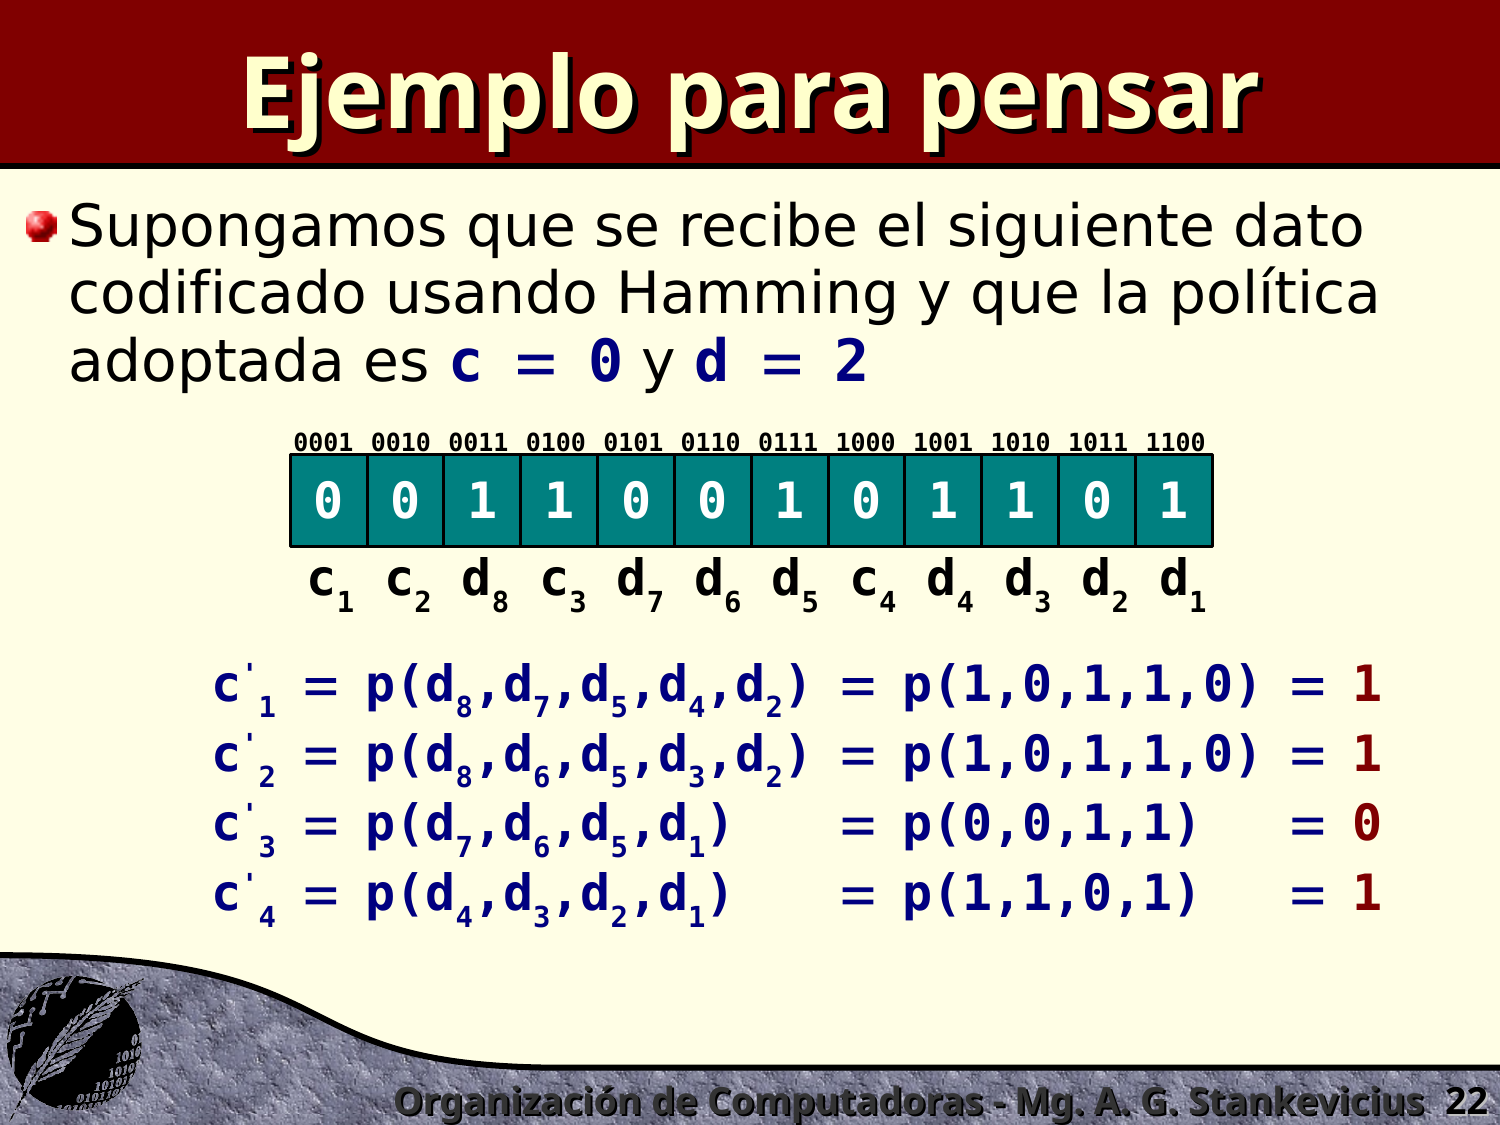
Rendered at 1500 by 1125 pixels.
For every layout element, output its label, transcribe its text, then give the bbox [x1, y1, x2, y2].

text_box 1 [904, 454, 981, 541]
text_box 1 [751, 454, 828, 541]
text_box c1 c2 d8 c3 d7 d6 d5 c4 d4 d3 d2 d1 [292, 541, 1222, 627]
text_box c'1 = p(d8,d7,d5,d4,d2) = p(1,0,1,1,0) = 1 c'2 = p(d8,d6,d5,d3,d2) = p(1,0,1,1,0) = 1 c'3 = p(d7,d6,d5,d1) = p(0,0,1,1) = 0 c'4 = p(d4,d3,d2,d1) = p(1,1,0,1) = 1 [196, 647, 1304, 958]
text_box 1 [981, 454, 1058, 541]
list Supongamos que se recibe el siguiente dato codificado usando Hamming y que la política adoptada es c = 0 y d = 2 [11, 192, 1486, 935]
text_box 0 [1058, 454, 1135, 541]
text_box 0 [367, 454, 443, 541]
text_box 0 [674, 454, 751, 541]
picture [802, 1100, 806, 1110]
picture [1058, 1100, 1065, 1110]
text_box 1 [520, 454, 597, 541]
picture [0, 959, 1500, 1125]
picture [448, 1100, 455, 1110]
text_box 1 [443, 454, 520, 541]
text_box 1 [1135, 454, 1213, 541]
text_box 0 [290, 454, 367, 547]
text_box 0001 0010 0011 0100 0101 0110 0111 1000 1001 1010 1011 1100 [278, 420, 1221, 471]
text_box 0 [597, 454, 674, 541]
title Ejemplo para pensar [15, 5, 1485, 160]
text_box 0 [828, 454, 904, 541]
